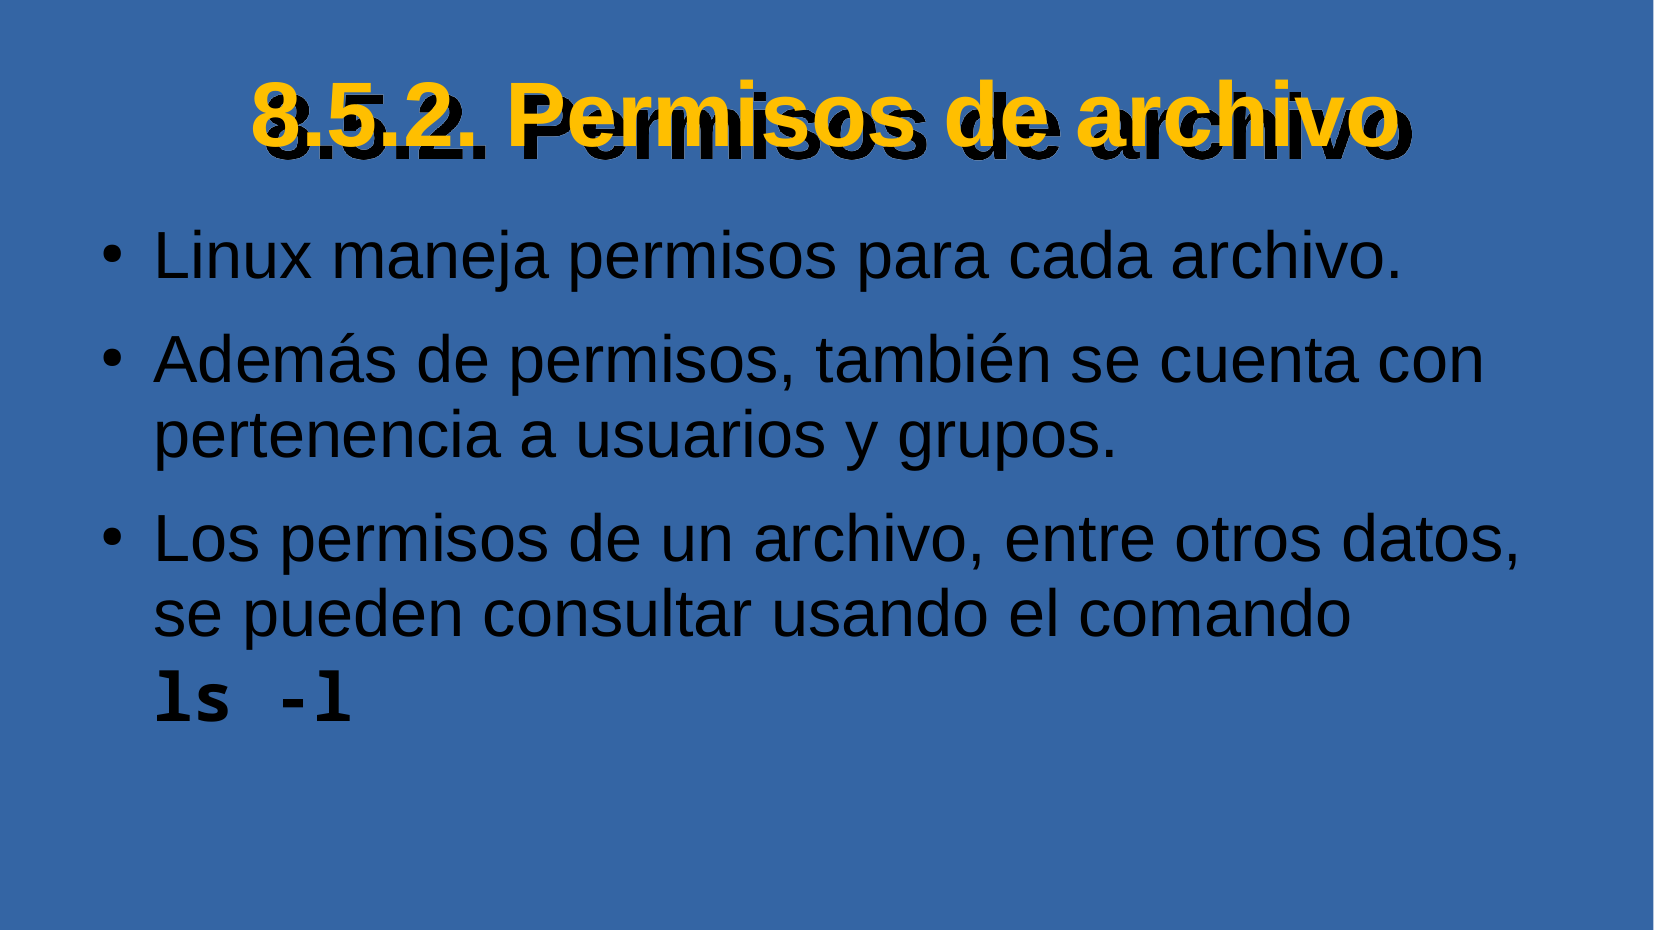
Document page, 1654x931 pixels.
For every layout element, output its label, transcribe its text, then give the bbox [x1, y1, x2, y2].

list Linux maneja permisos para cada archivo. Además de permisos, también se cuenta con pertenencia a usuarios y grupos. Los permisos de un archivo, entre otros datos, se pueden consultar usando el comando ls -l [82, 217, 1571, 758]
title 8.5.2. Permisos de archivo [82, 37, 1571, 193]
